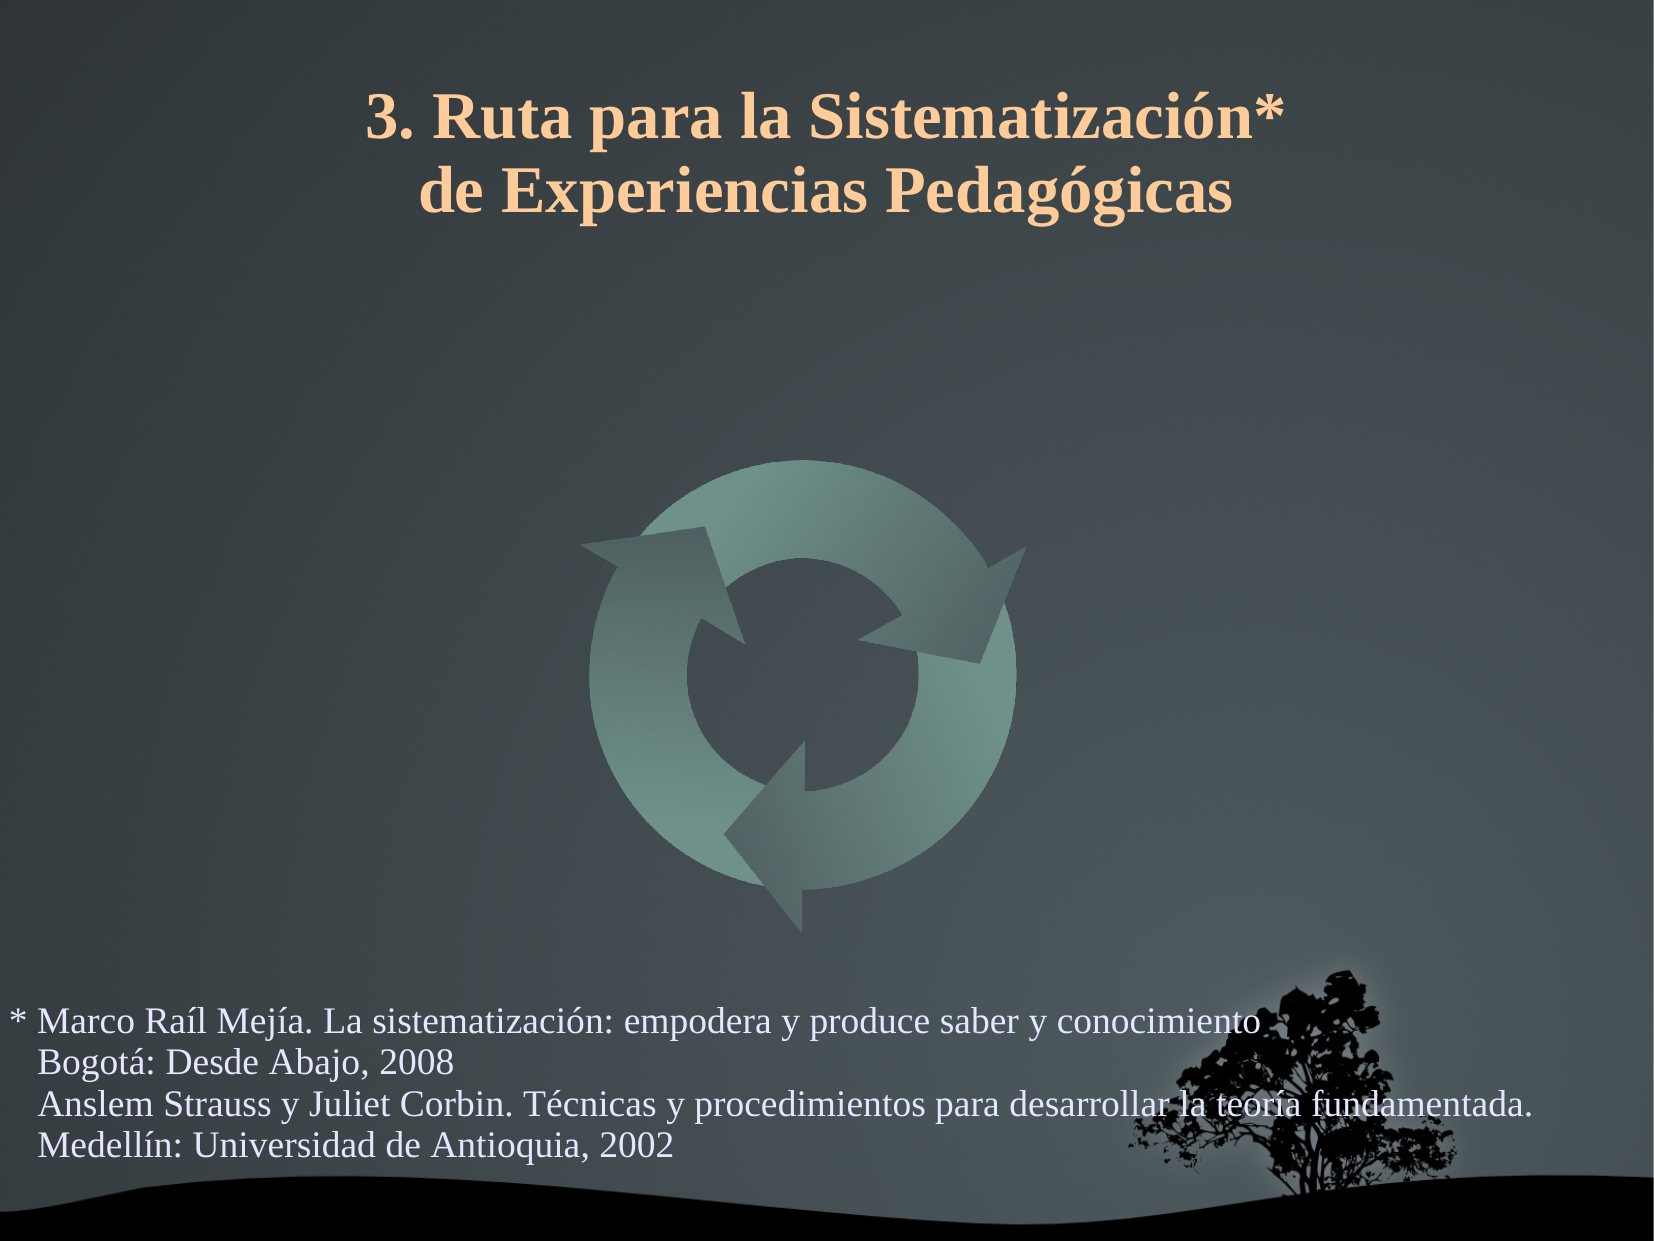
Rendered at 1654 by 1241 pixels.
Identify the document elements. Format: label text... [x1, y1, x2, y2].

title 3. Ruta para la Sistematización* de Experiencias Pedagógicas [82, 49, 1571, 257]
picture [0, 0, 1654, 1241]
text_box * Marco Raíl Mejía. La sistematización: empodera y produce saber y conocimiento Bogotá: Desde Abajo, 2008 Anslem Strauss y Juliet Corbin. Técnicas y procedimientos para desarrollar la teoría fundamentada. Medellín: Universidad de Antioquia, 2002 [0, 992, 1551, 1174]
